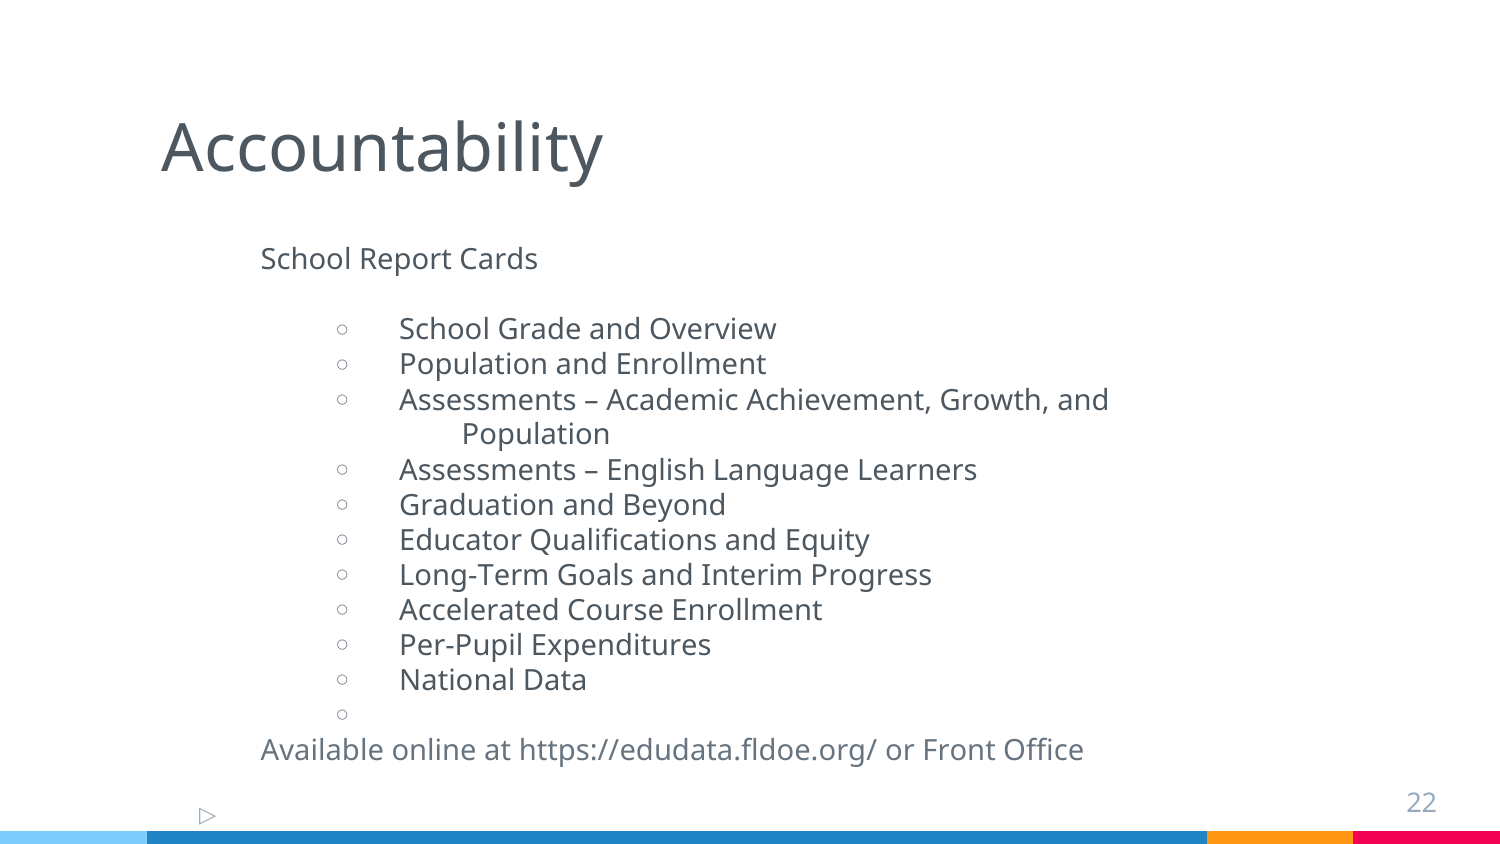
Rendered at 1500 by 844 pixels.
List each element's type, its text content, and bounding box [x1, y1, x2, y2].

text_box [1391, 770, 1482, 822]
list School Report Cards School Grade and Overview Population and Enrollment Assessments – Academic Achievement, Growth, and Population Assessments – English Language Learners Graduation and Beyond Educator Qualifications and Equity Long-Term Goals and Interim Progress Accelerated Course Enrollment Per-Pupil Expenditures National Data Available online at https://edudata.fldoe.org/ or Front Office [146, 225, 1207, 809]
title Accountability [146, 58, 1207, 200]
